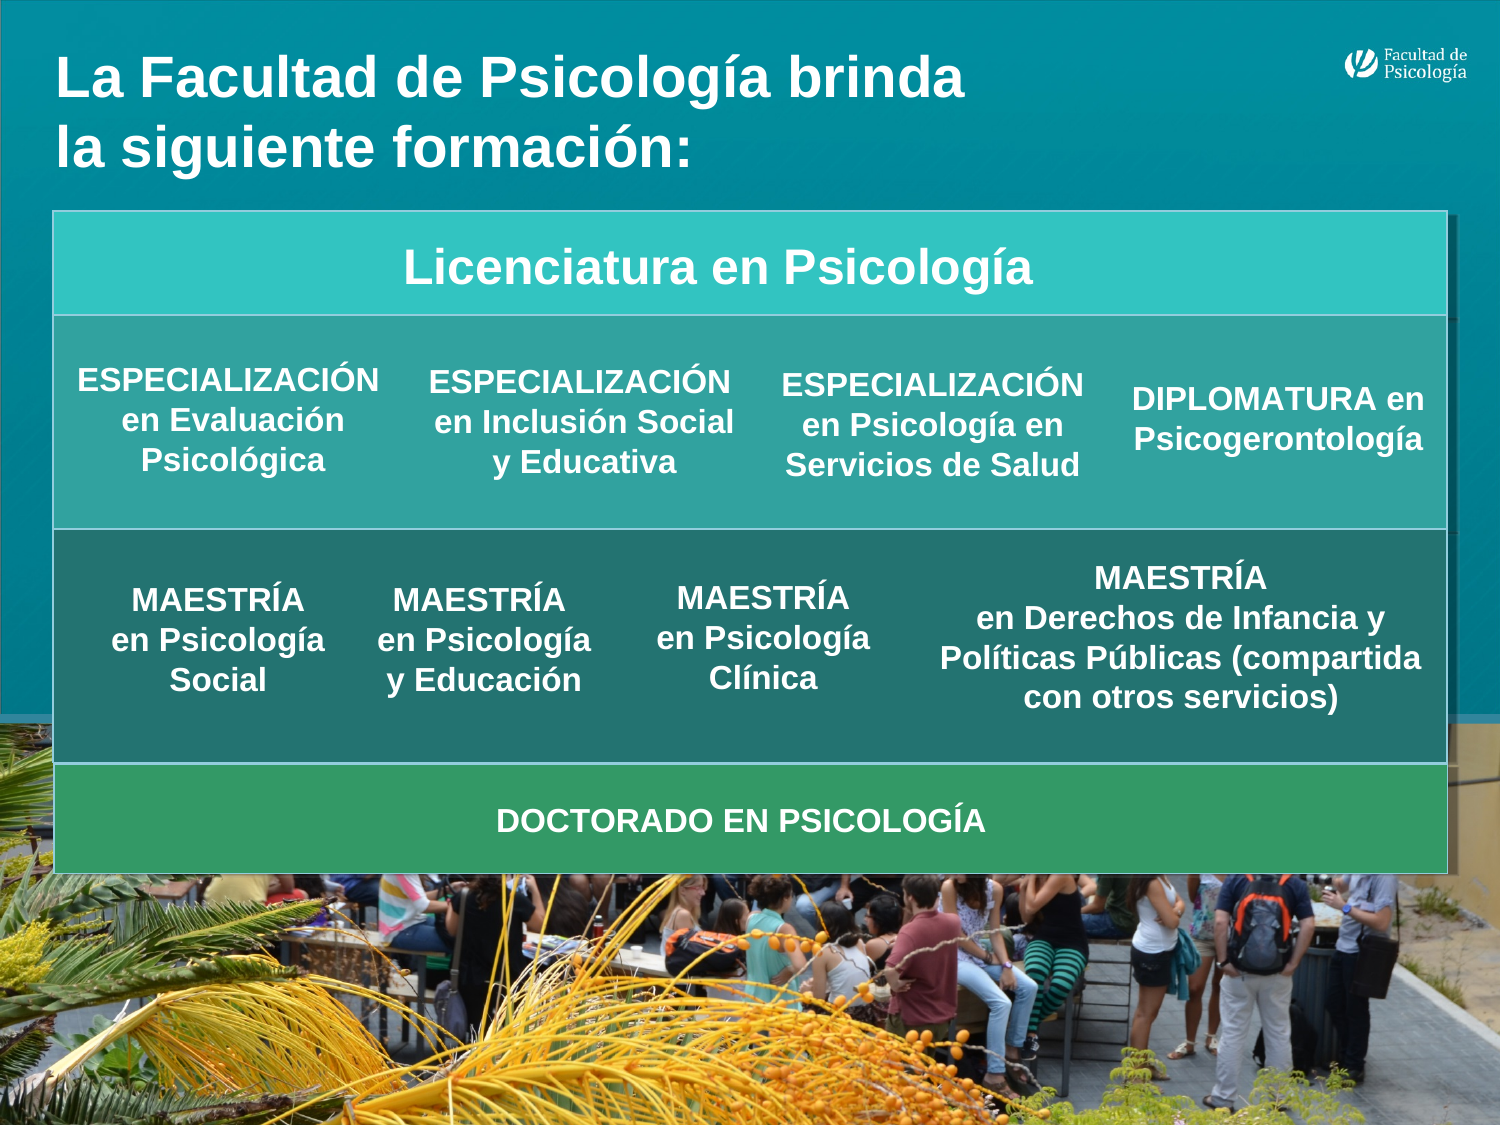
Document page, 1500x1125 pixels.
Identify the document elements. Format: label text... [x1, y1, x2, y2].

picture [0, 0, 1500, 714]
picture [0, 724, 1500, 1125]
text_box ESPECIALIZACIÓN en Evaluación Psicológica [53, 350, 414, 486]
text_box MAESTRÍA en Derechos de Infancia y Políticas Públicas (compartida con otros servicios) [915, 548, 1447, 724]
text_box [53, 211, 1447, 369]
text_box ESPECIALIZACIÓN en Psicología en Servicios de Salud [755, 355, 1111, 491]
text_box MAESTRÍA en Psicología y Educación [348, 570, 621, 707]
text_box MAESTRÍA en Psicología Social [64, 570, 348, 707]
text_box MAESTRÍA en Psicología Clínica [631, 568, 896, 704]
text_box La Facultad de Psicología brinda la siguiente formación: [41, 31, 1002, 176]
text_box DOCTORADO EN PSICOLOGÍA [53, 791, 1430, 847]
text_box DIPLOMATURA en Psicogerontología [1111, 369, 1447, 465]
text_box Licenciatura en Psicología [388, 227, 1050, 303]
text_box ESPECIALIZACIÓN en Inclusión Social y Educativa [407, 352, 762, 489]
text_box [53, 465, 1448, 874]
